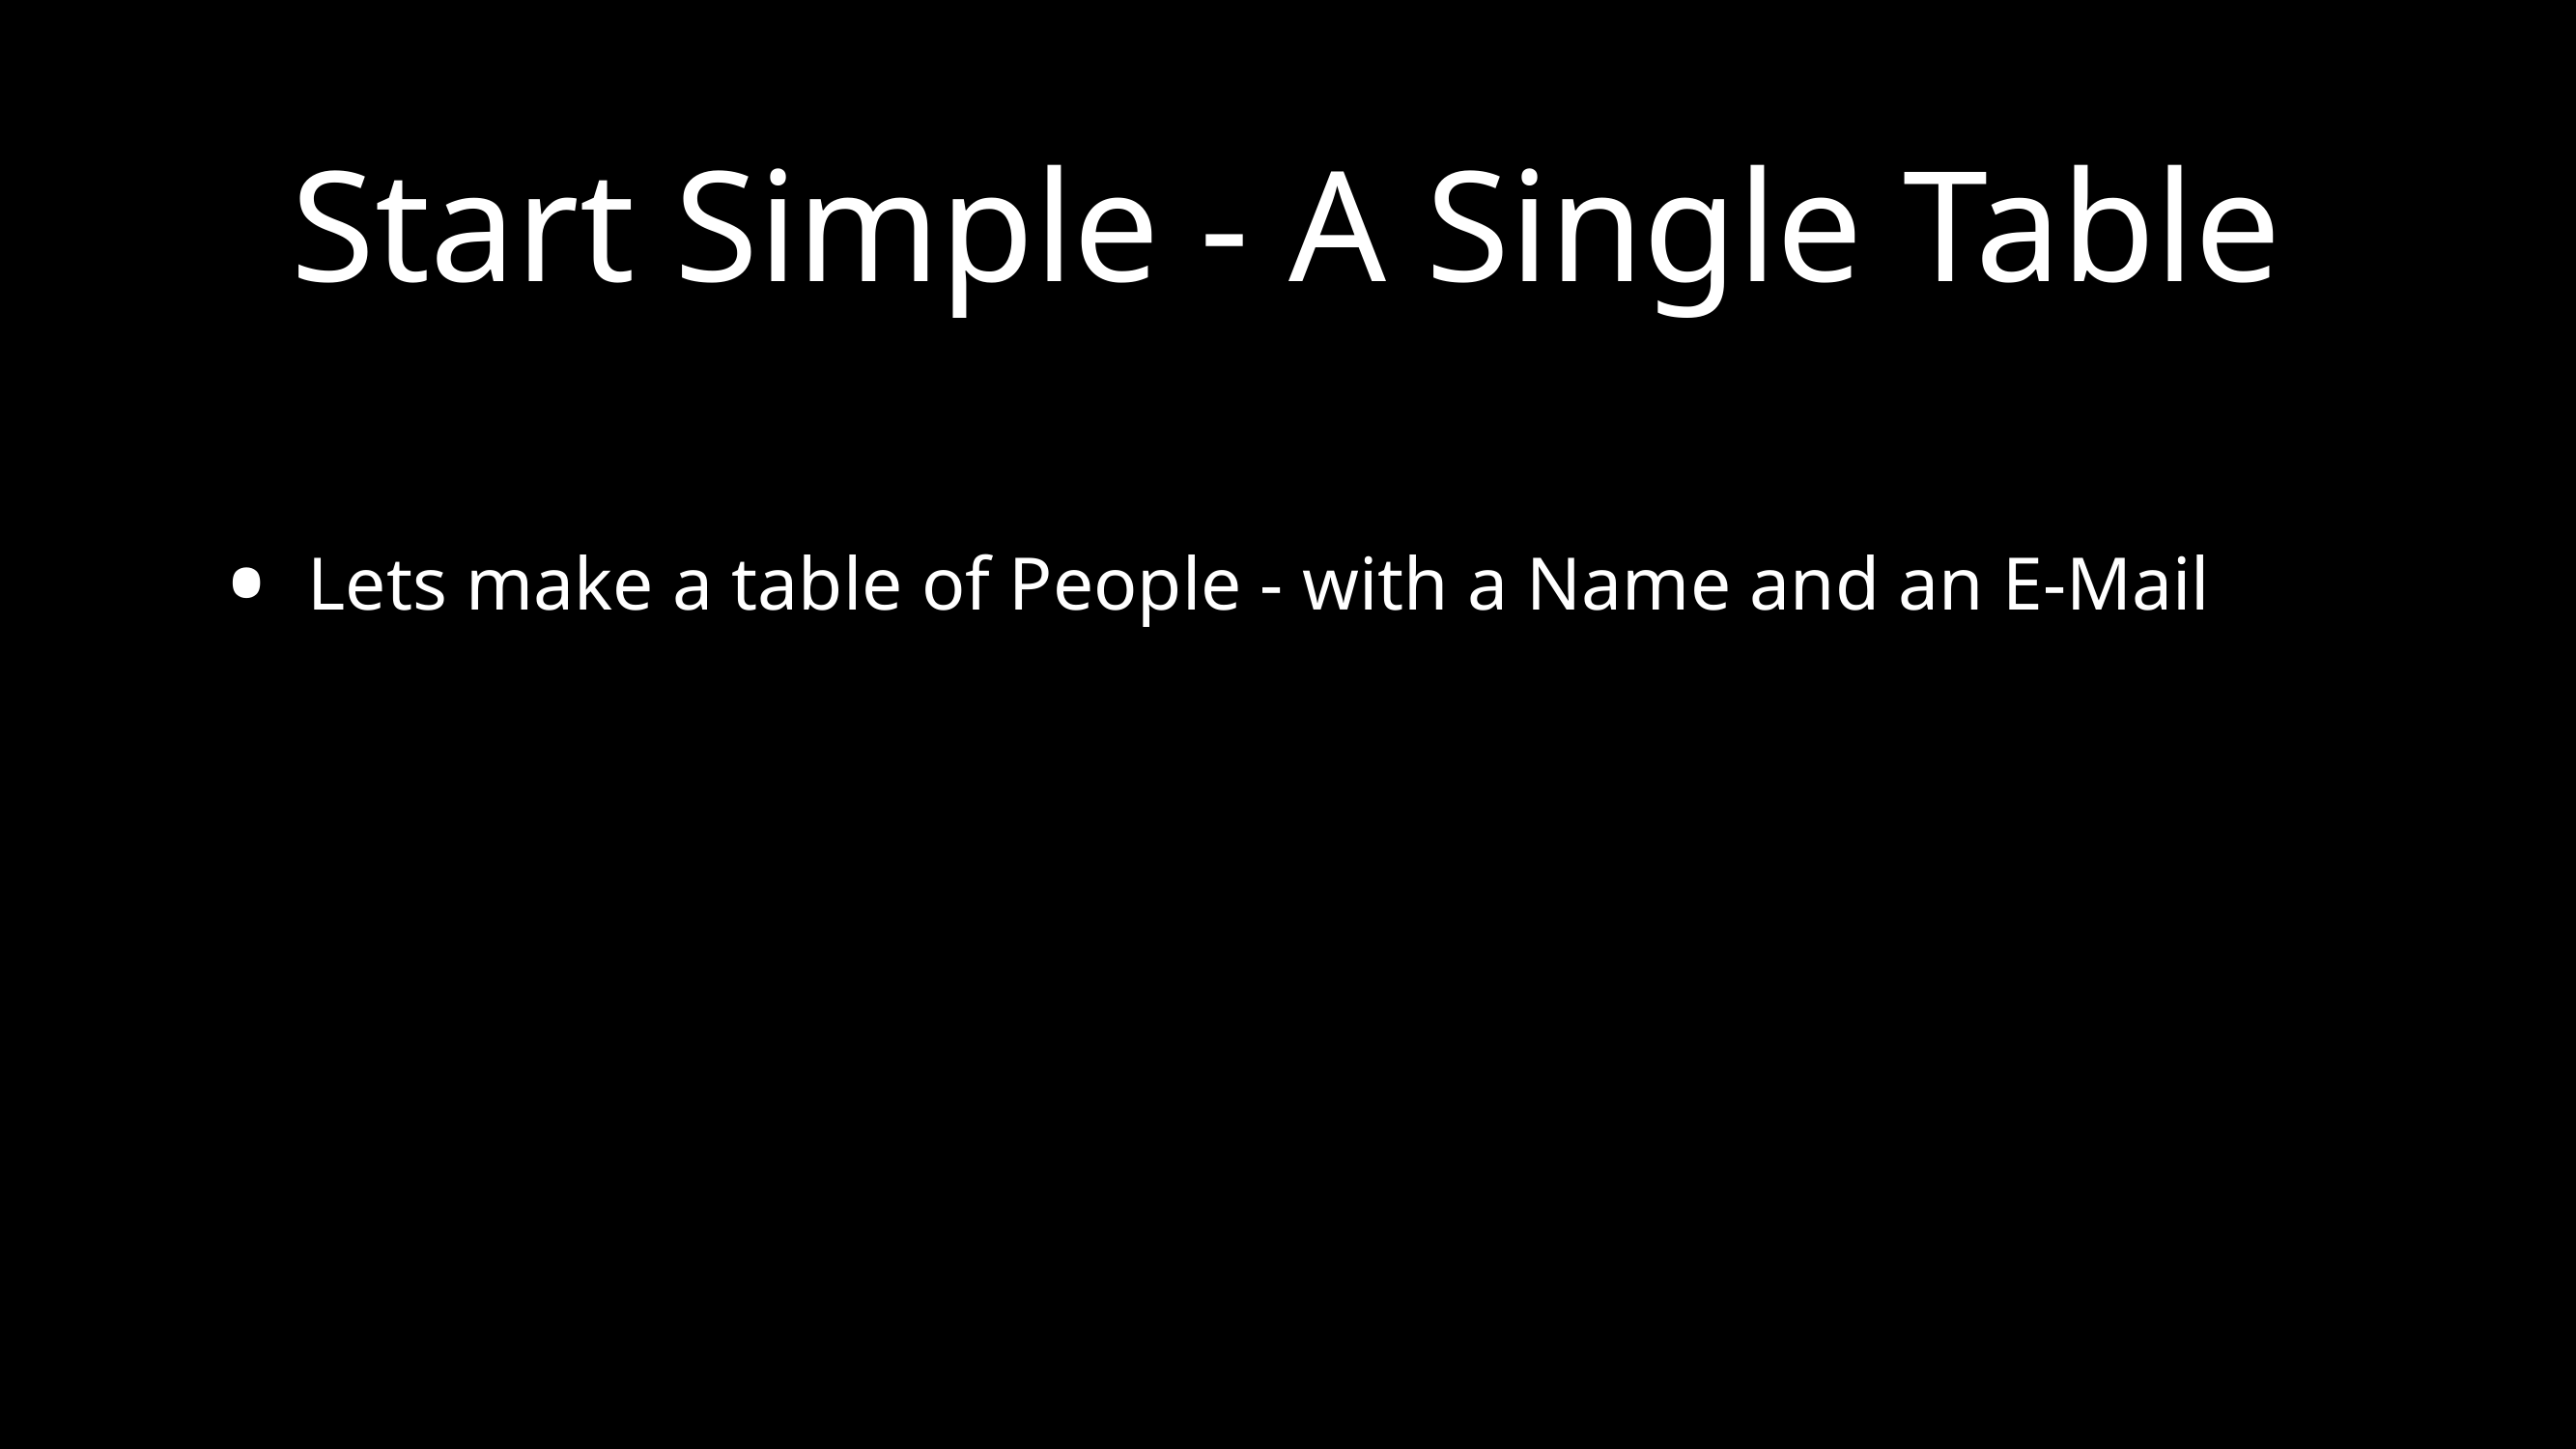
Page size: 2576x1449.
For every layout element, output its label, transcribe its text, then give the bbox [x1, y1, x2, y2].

list Lets make a table of People - with a Name and an E-Mail [183, 412, 2392, 749]
title Start Simple - A Single Table [183, 38, 2392, 403]
